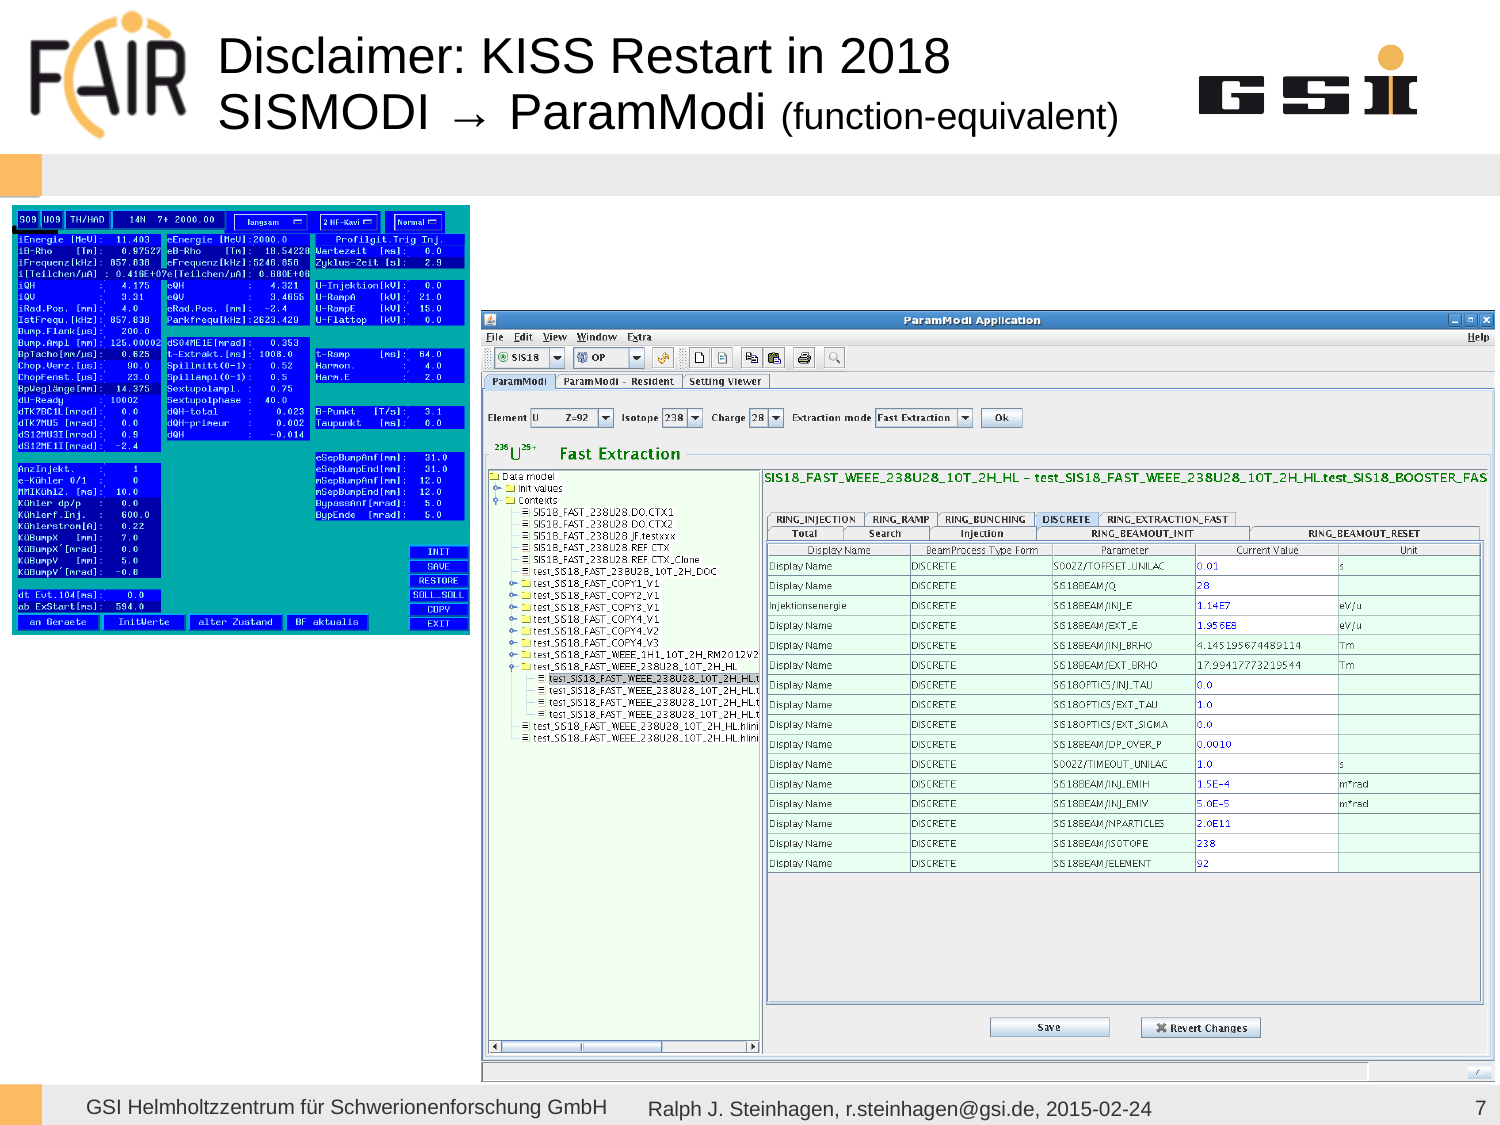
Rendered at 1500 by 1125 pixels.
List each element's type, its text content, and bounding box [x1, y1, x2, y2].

picture [12, 205, 470, 635]
picture [1197, 42, 1419, 117]
picture [481, 310, 1495, 1082]
picture [30, 9, 187, 141]
title Disclaimer: KISS Restart in 2018 SISMODI → ParamModi (function-equivalent) [217, 20, 1180, 147]
